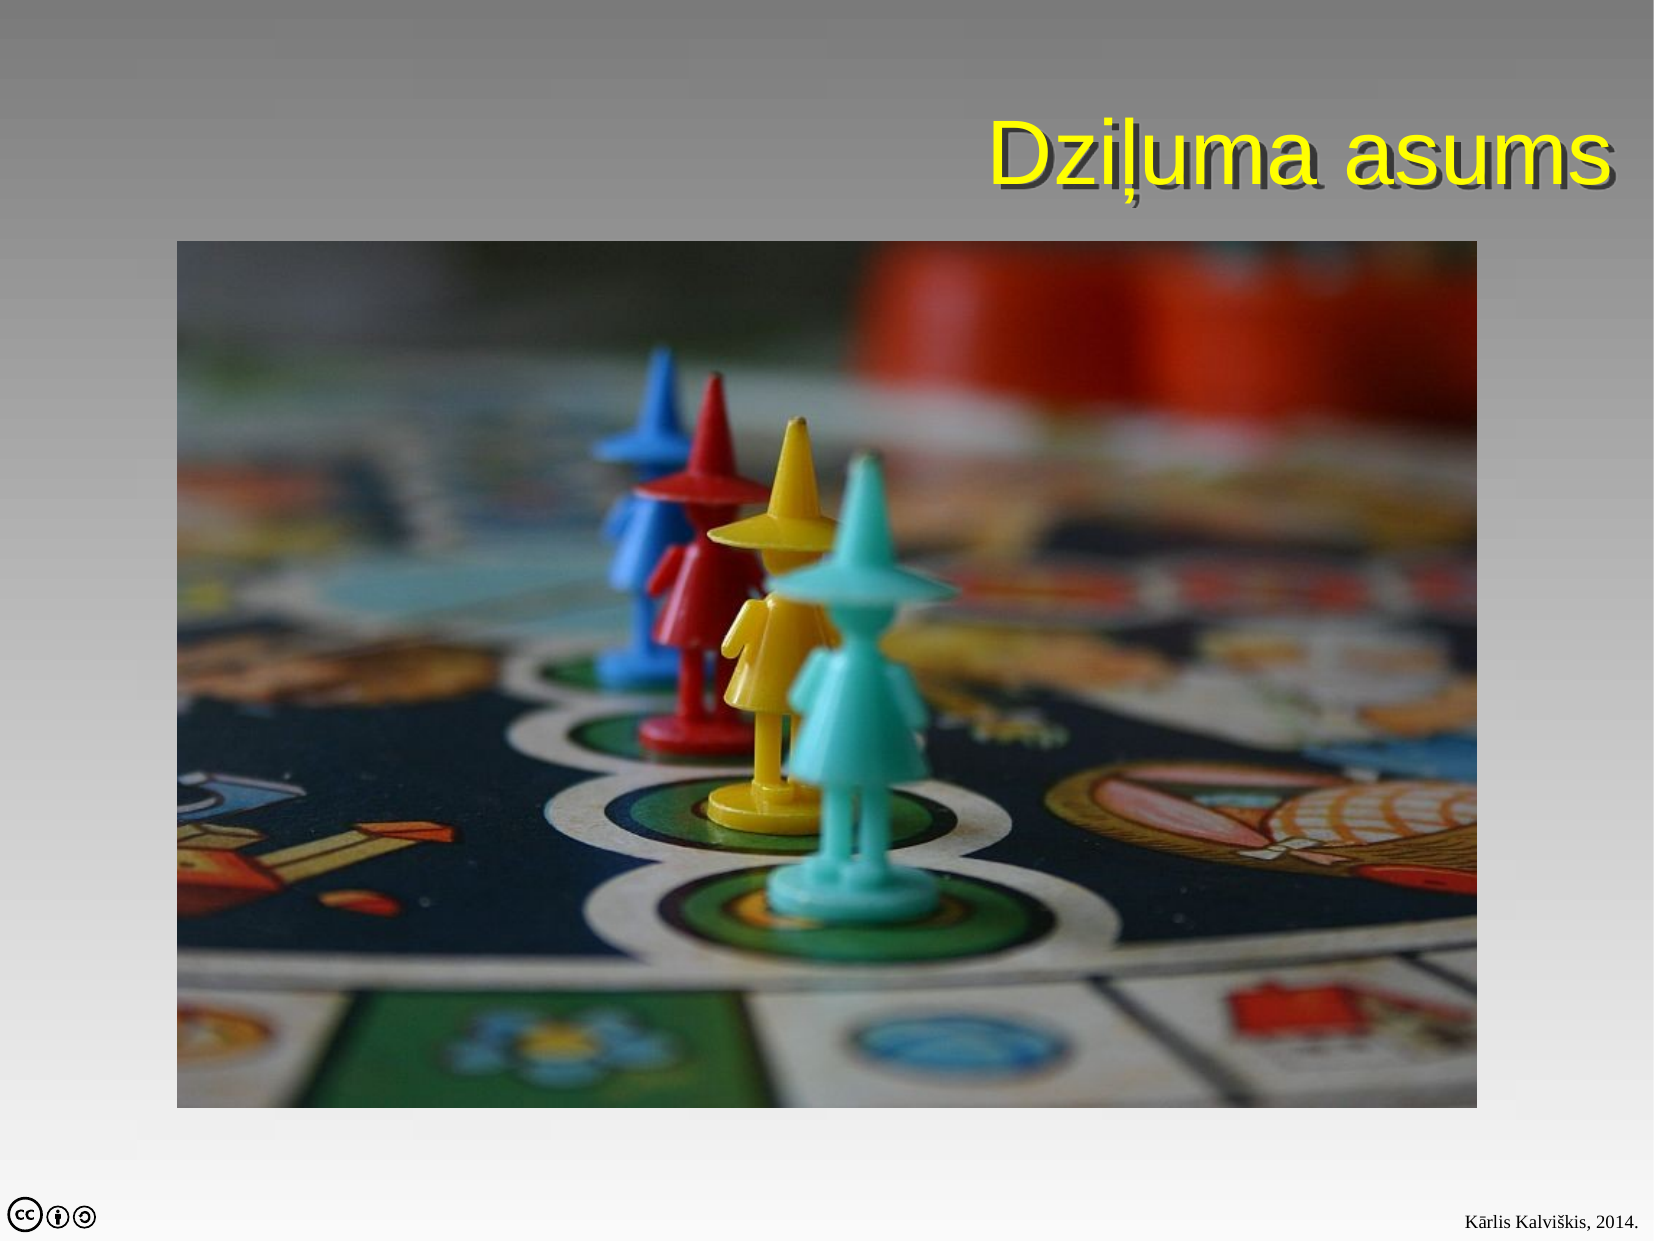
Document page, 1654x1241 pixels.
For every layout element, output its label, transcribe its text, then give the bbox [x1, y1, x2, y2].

picture [0, 0, 1654, 1241]
title Dziļuma asums [42, 49, 1615, 257]
